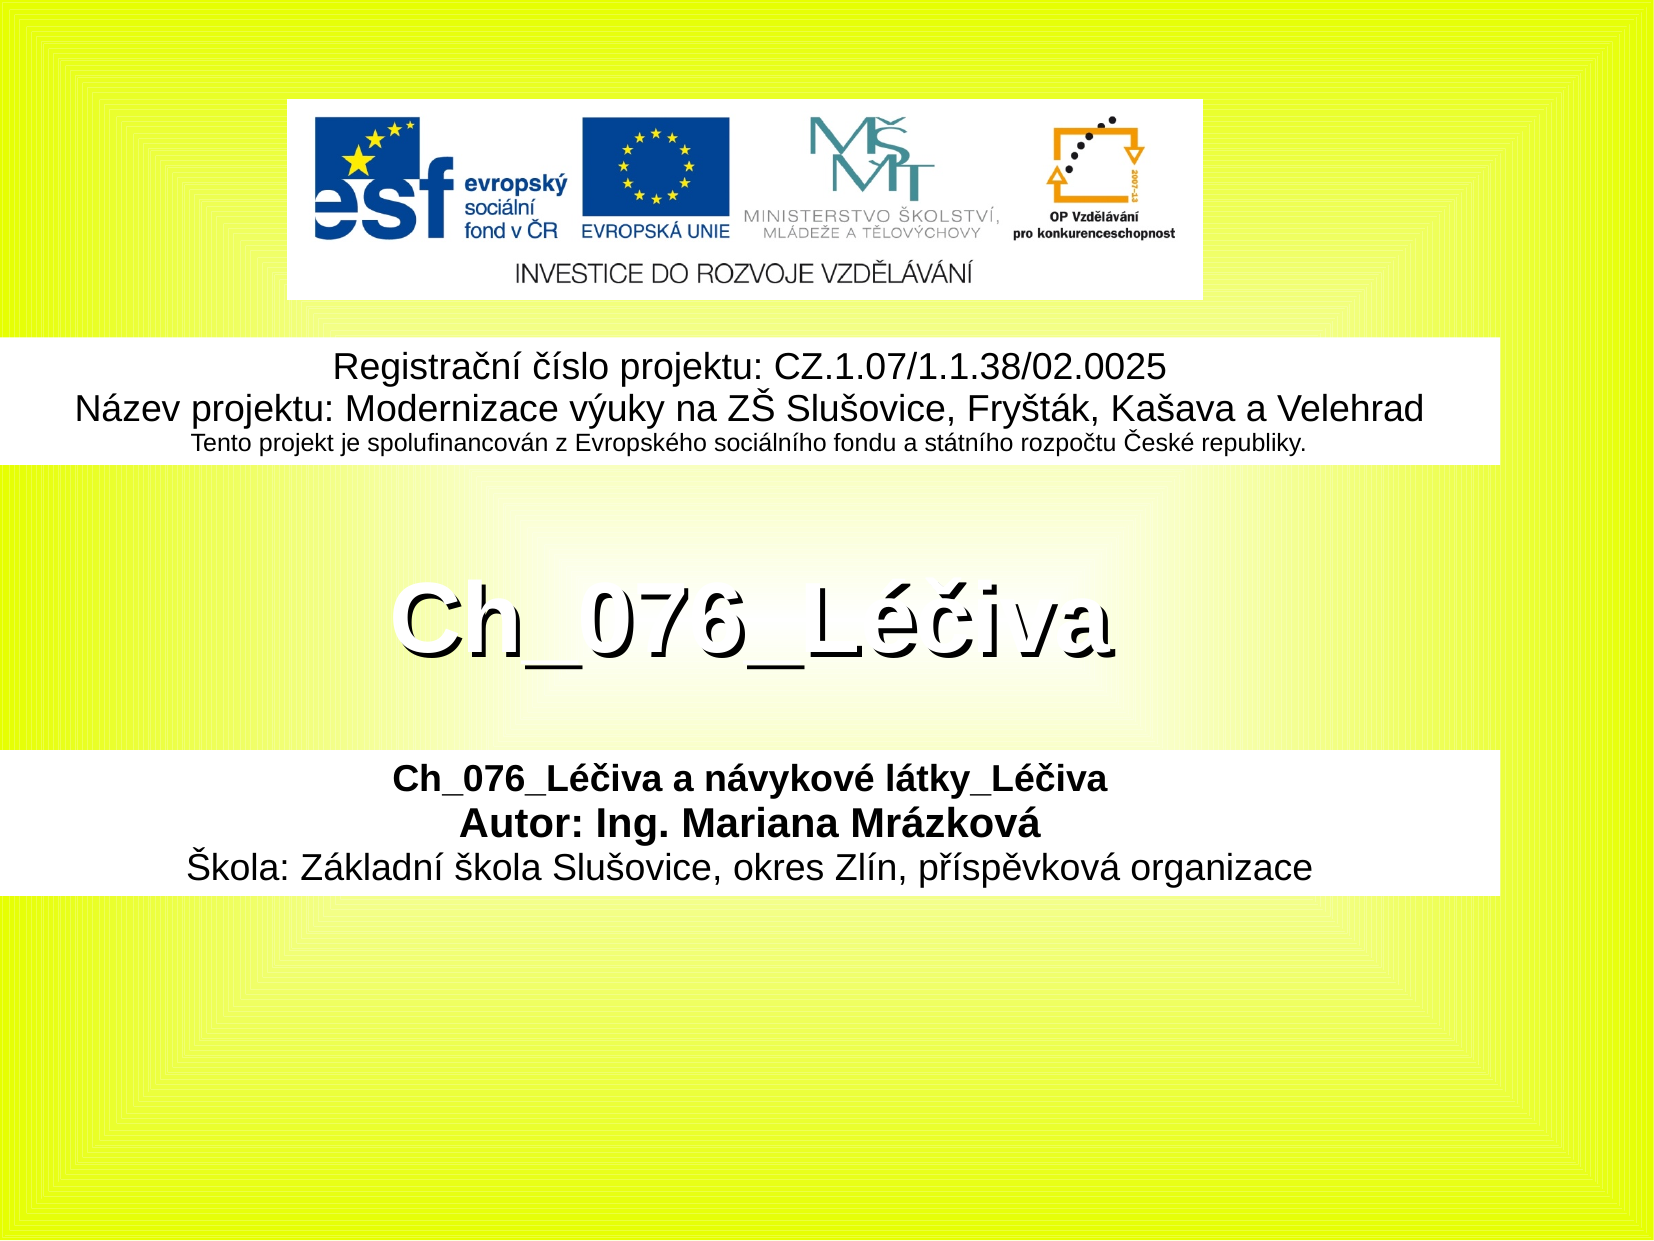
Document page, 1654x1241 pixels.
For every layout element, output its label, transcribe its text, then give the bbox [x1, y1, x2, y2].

text_box Ch_076_Léčiva a návykové látky_Léčiva Autor: Ing. Mariana Mrázková Škola: Základní škola Slušovice, okres Zlín, příspěvková organizace [0, 750, 1501, 896]
text_box Registrační číslo projektu: CZ.1.07/1.1.38/02.0025 Název projektu: Modernizace výuky na ZŠ Slušovice, Fryšták, Kašava a Velehrad Tento projekt je spolufinancován z Evropského sociálního fondu a státního rozpočtu České republiky. [0, 337, 1501, 465]
picture [287, 99, 1203, 300]
title Ch_076_Léčiva [112, 537, 1388, 688]
